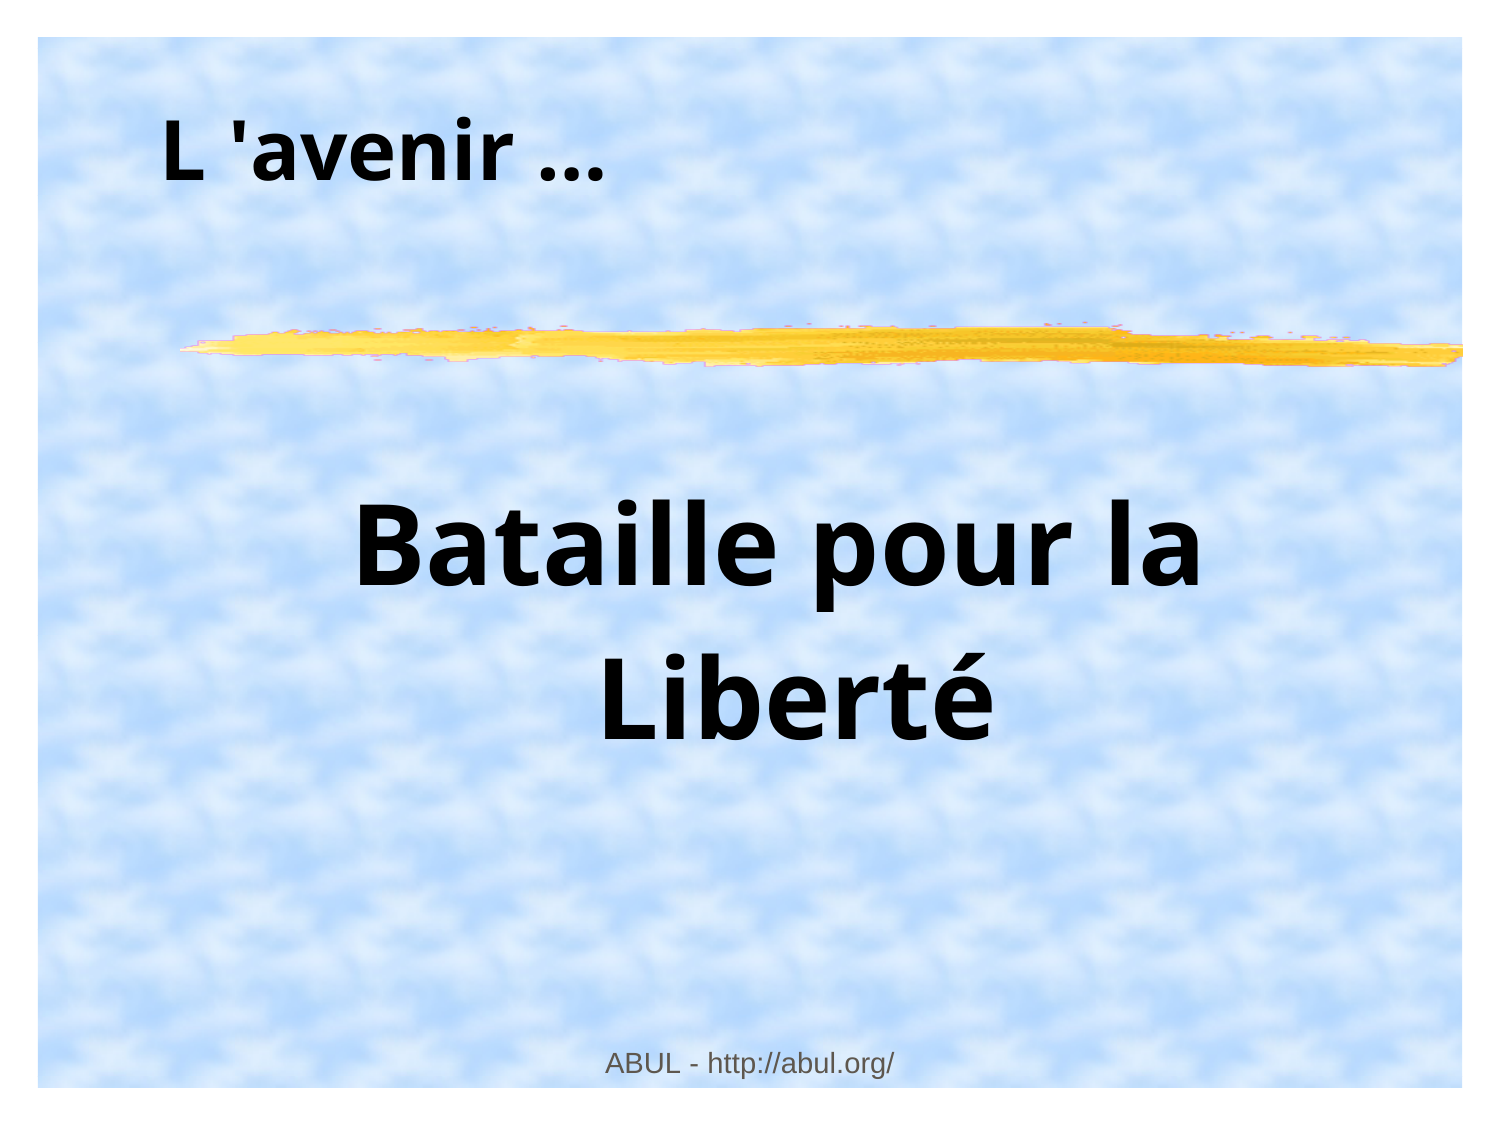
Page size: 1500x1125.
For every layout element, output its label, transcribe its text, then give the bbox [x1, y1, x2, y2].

title L 'avenir … [144, 60, 1356, 236]
subtitle Bataille pour la Liberté [261, 479, 1261, 758]
picture [37, 37, 1463, 1088]
